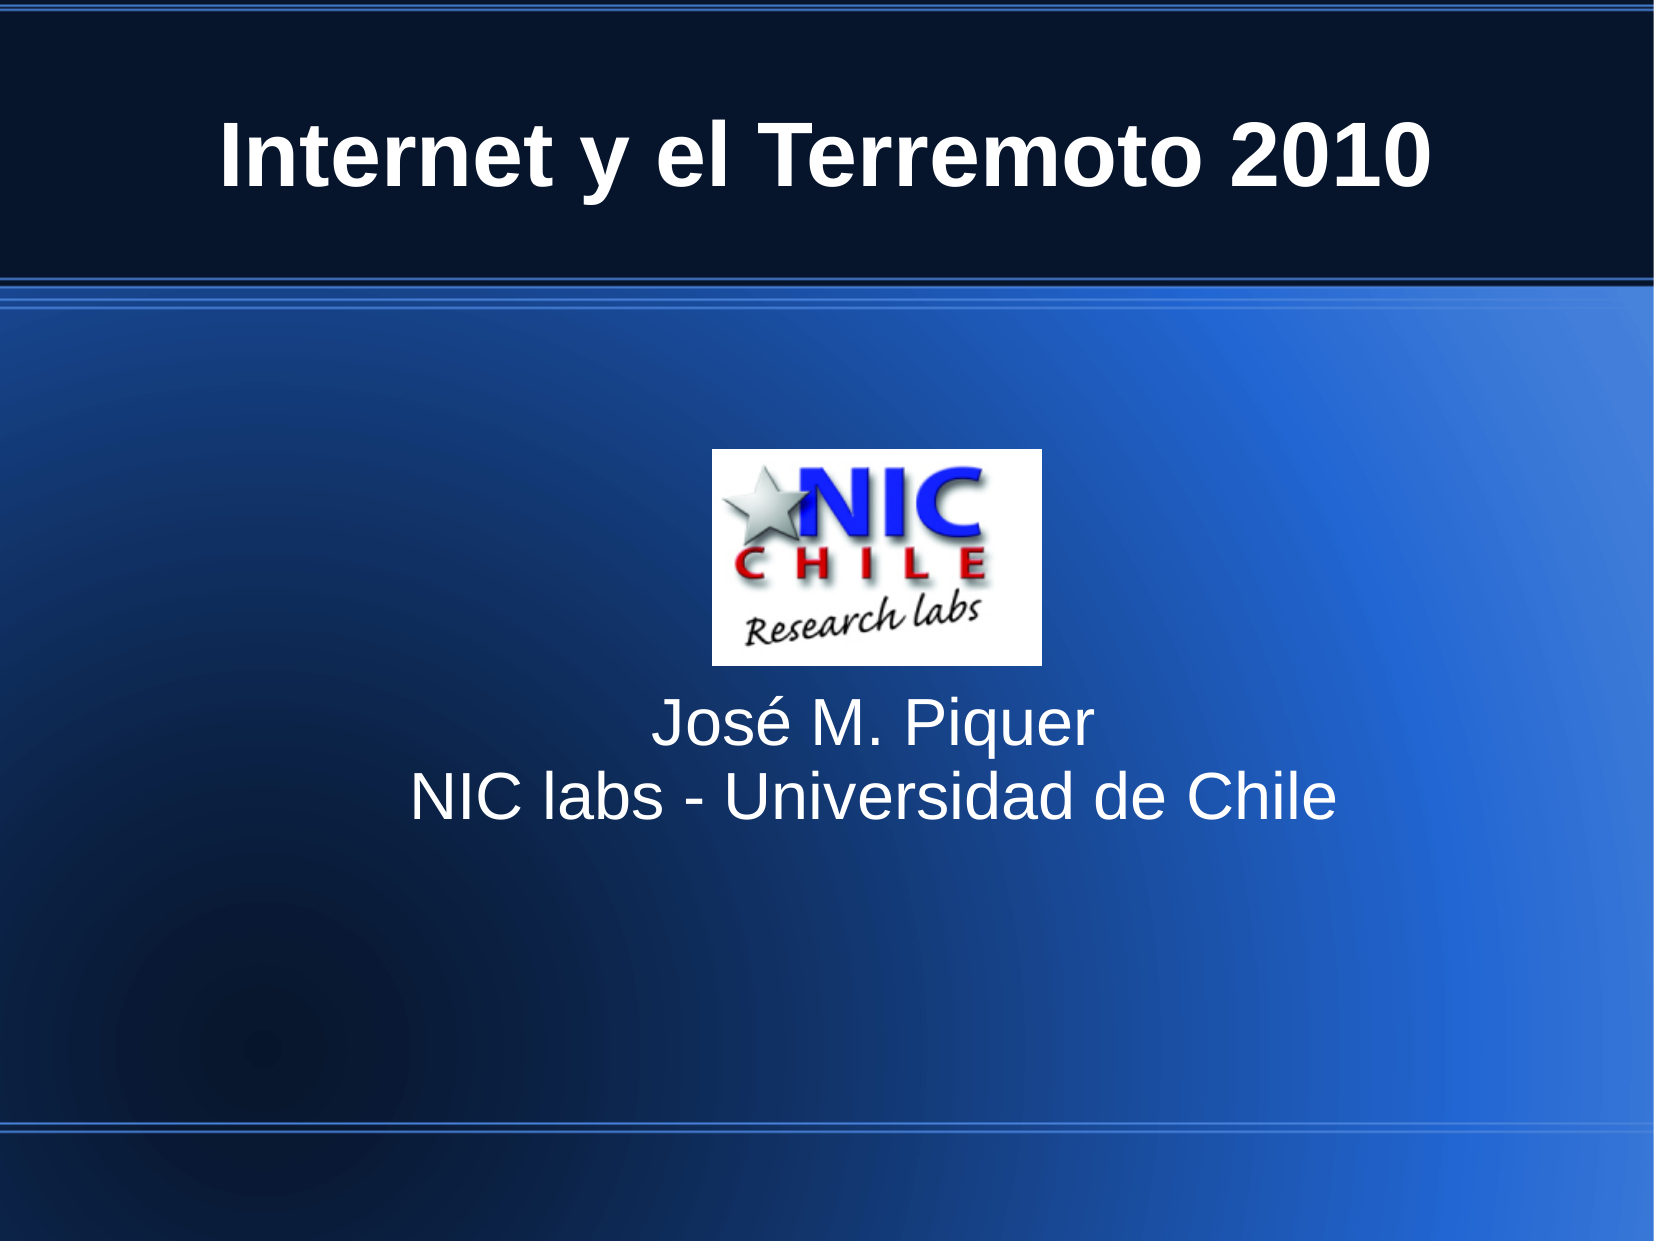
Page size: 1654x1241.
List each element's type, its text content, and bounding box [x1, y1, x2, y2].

subtitle José M. Piquer NIC labs - Universidad de Chile [178, 364, 1570, 1147]
title Internet y el Terremoto 2010 [82, 49, 1571, 257]
picture [0, 0, 1654, 1241]
